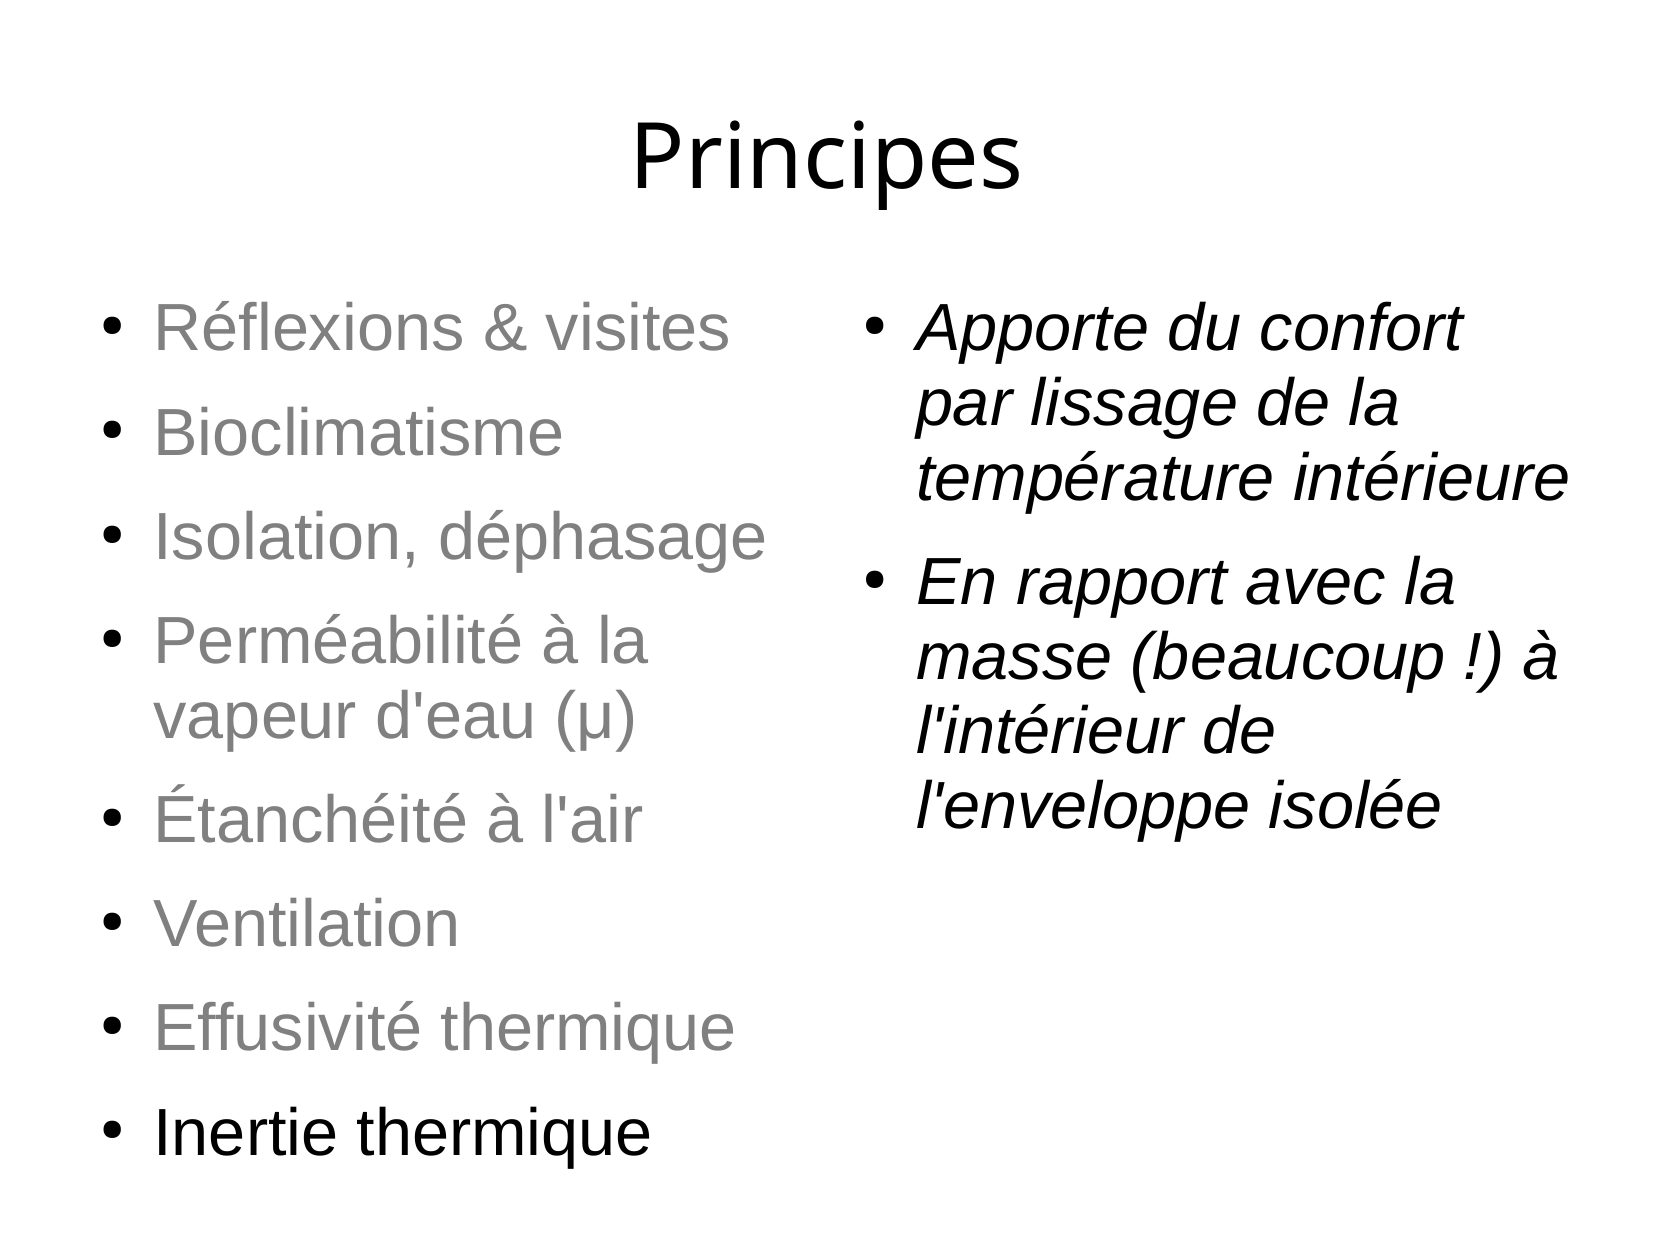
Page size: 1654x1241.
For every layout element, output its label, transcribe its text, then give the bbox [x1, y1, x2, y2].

list Réflexions & visites Bioclimatisme Isolation, déphasage Perméabilité à la vapeur d'eau (μ) Étanchéité à l'air Ventilation Effusivité thermique Inertie thermique [82, 290, 809, 1193]
title Principes [82, 49, 1571, 257]
list Apporte du confort par lissage de la température intérieure En rapport avec la masse (beaucoup !) à l'intérieur de l'enveloppe isolée [845, 290, 1572, 1010]
